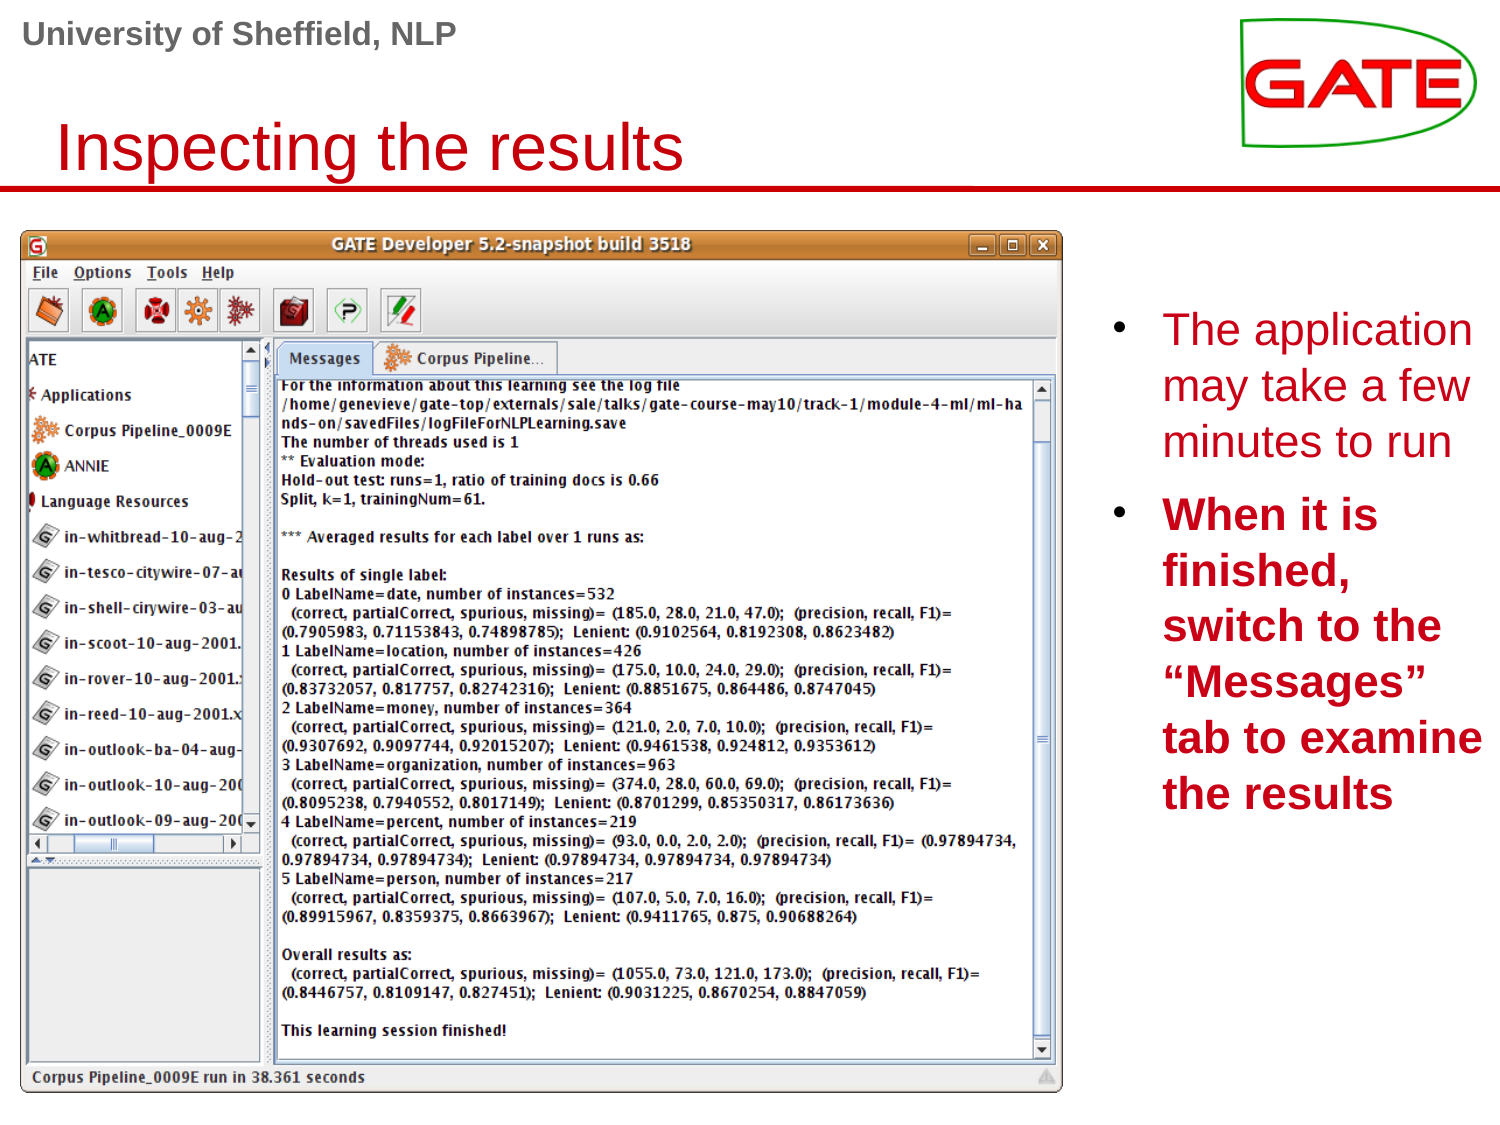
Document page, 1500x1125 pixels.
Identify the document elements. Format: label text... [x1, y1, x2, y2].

title Inspecting the results [41, 30, 1391, 262]
picture [20, 230, 1063, 1093]
picture [1240, 18, 1477, 148]
list The application may take a few minutes to run When it is finished, switch to the “Messages” tab to examine the results [1092, 290, 1500, 1093]
